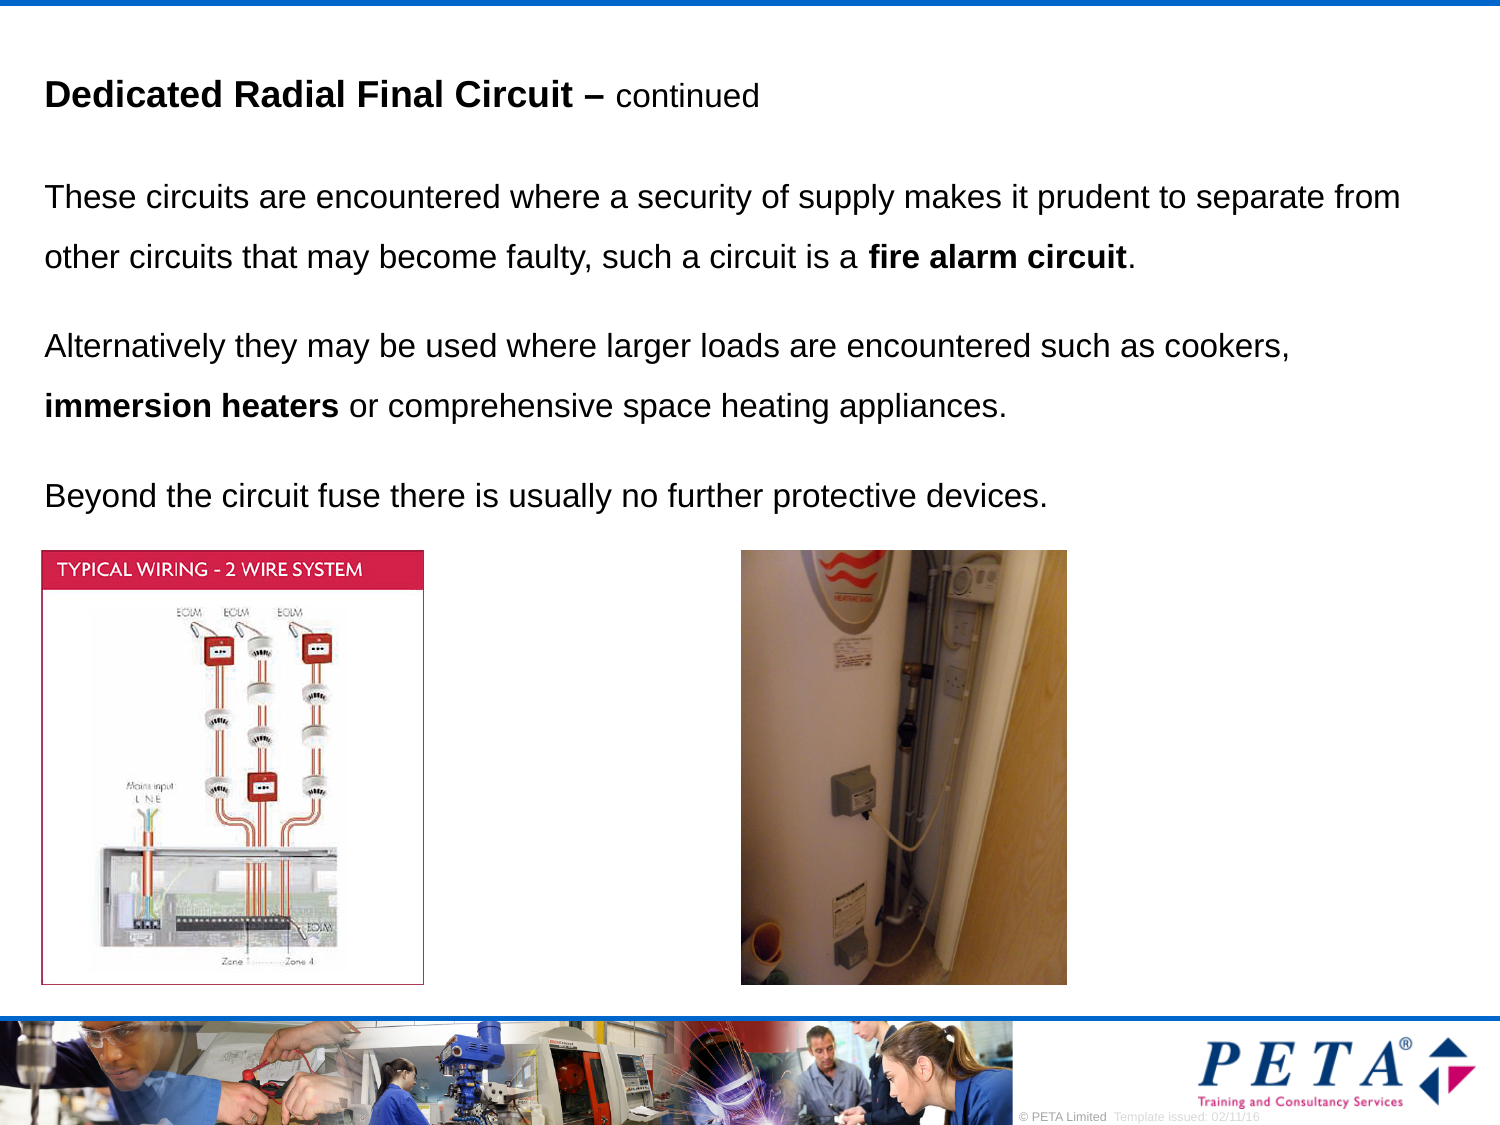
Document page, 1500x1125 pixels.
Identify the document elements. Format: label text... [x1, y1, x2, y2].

picture [41, 550, 424, 985]
picture [741, 550, 1067, 985]
text_box Dedicated Radial Final Circuit – continued These circuits are encountered where a security of supply makes it prudent to separate from other circuits that may become faulty, such a circuit is a fire alarm circuit. Alternatively they may be used where larger loads are encountered such as cookers, immersion heaters or comprehensive space heating appliances. Beyond the circuit fuse there is usually no further protective devices. [29, 62, 1459, 528]
